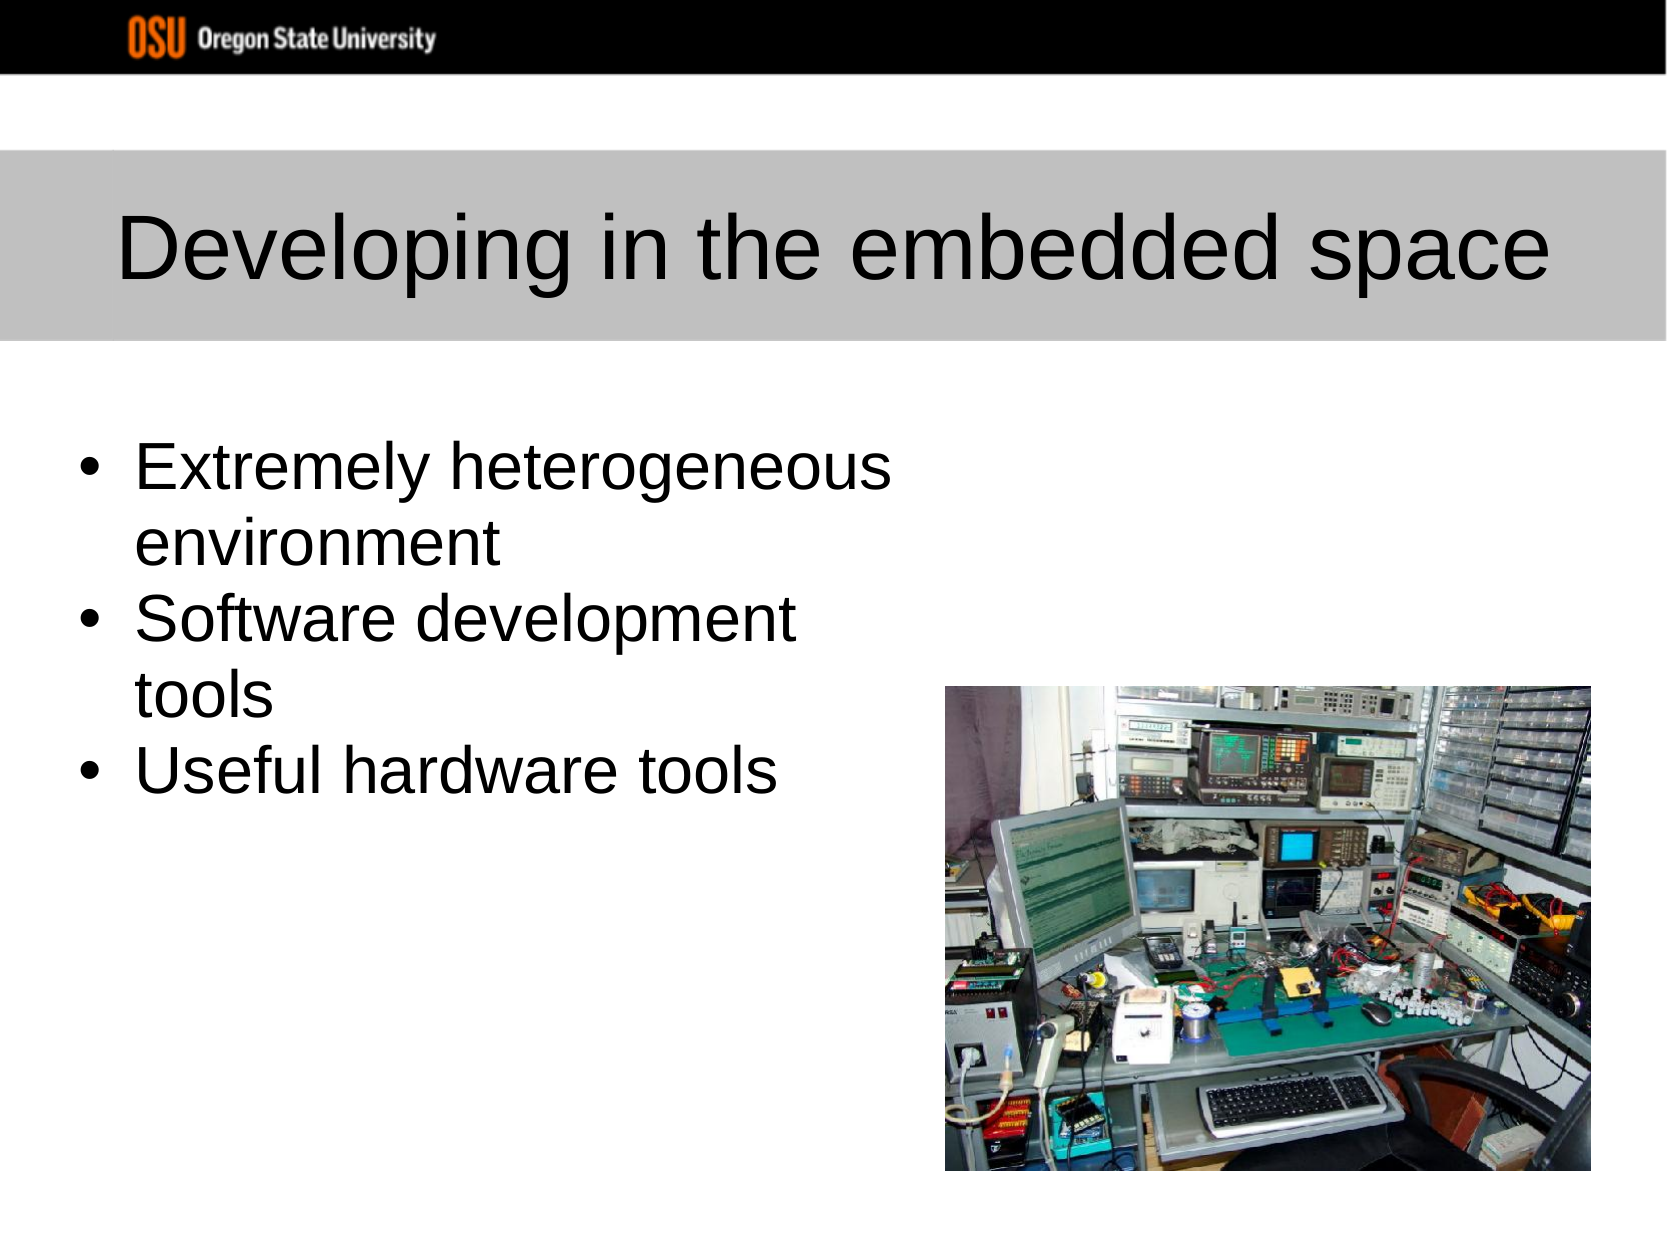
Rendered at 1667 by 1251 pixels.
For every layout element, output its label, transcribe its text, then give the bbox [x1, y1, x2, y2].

subtitle Developing in the embedded space [115, 157, 1667, 341]
picture [945, 686, 1591, 1171]
picture [0, 149, 1667, 341]
text_box Extremely heterogeneous environment Software development tools Useful hardware tools [59, 429, 901, 885]
picture [0, 0, 1667, 76]
